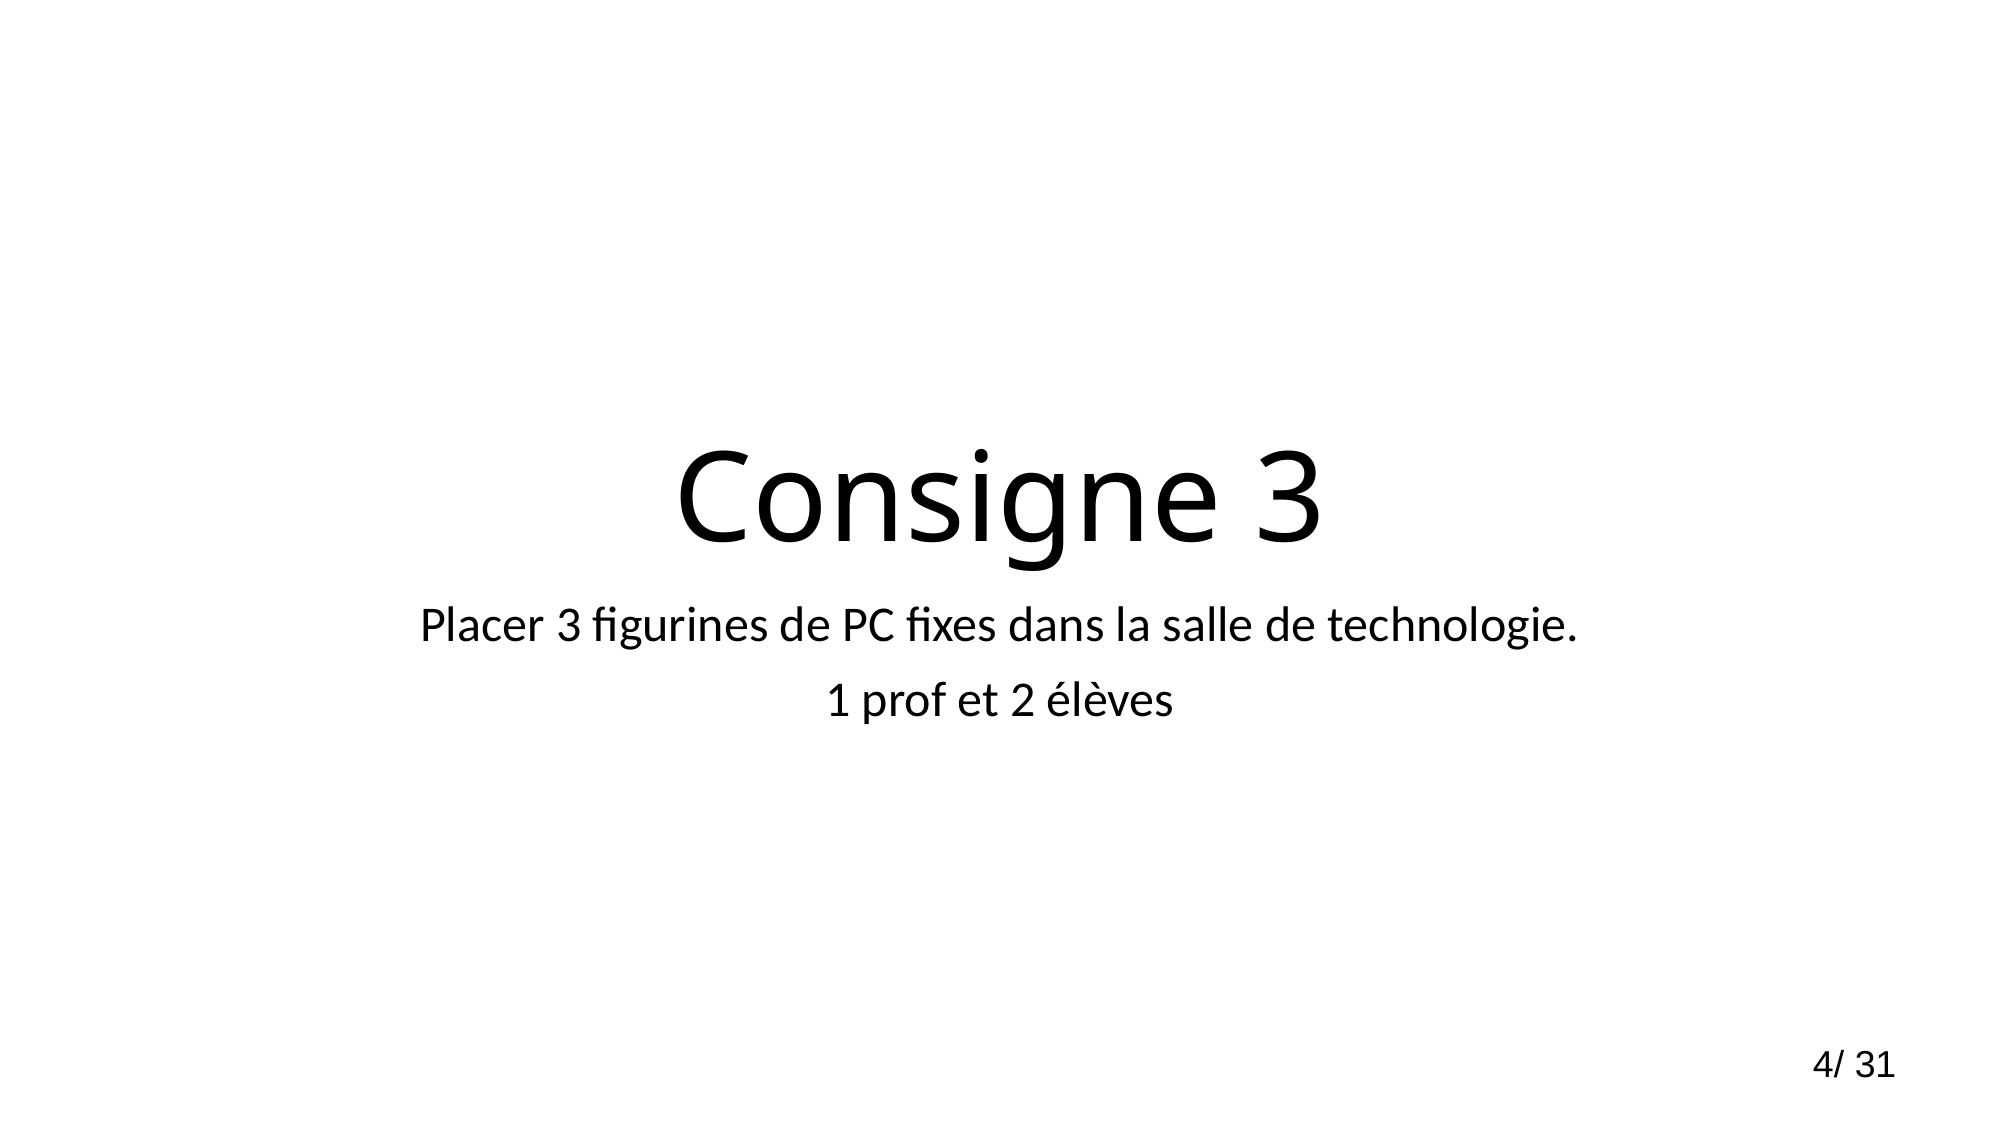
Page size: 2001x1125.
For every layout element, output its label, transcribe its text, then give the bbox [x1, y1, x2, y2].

text_box 31/ 31 [1860, 1035, 1979, 1093]
title Consigne 3 [249, 184, 1750, 576]
subtitle Placer 3 figurines de PC fixes dans la salle de technologie. 1 prof et 2 élèves [249, 590, 1750, 863]
